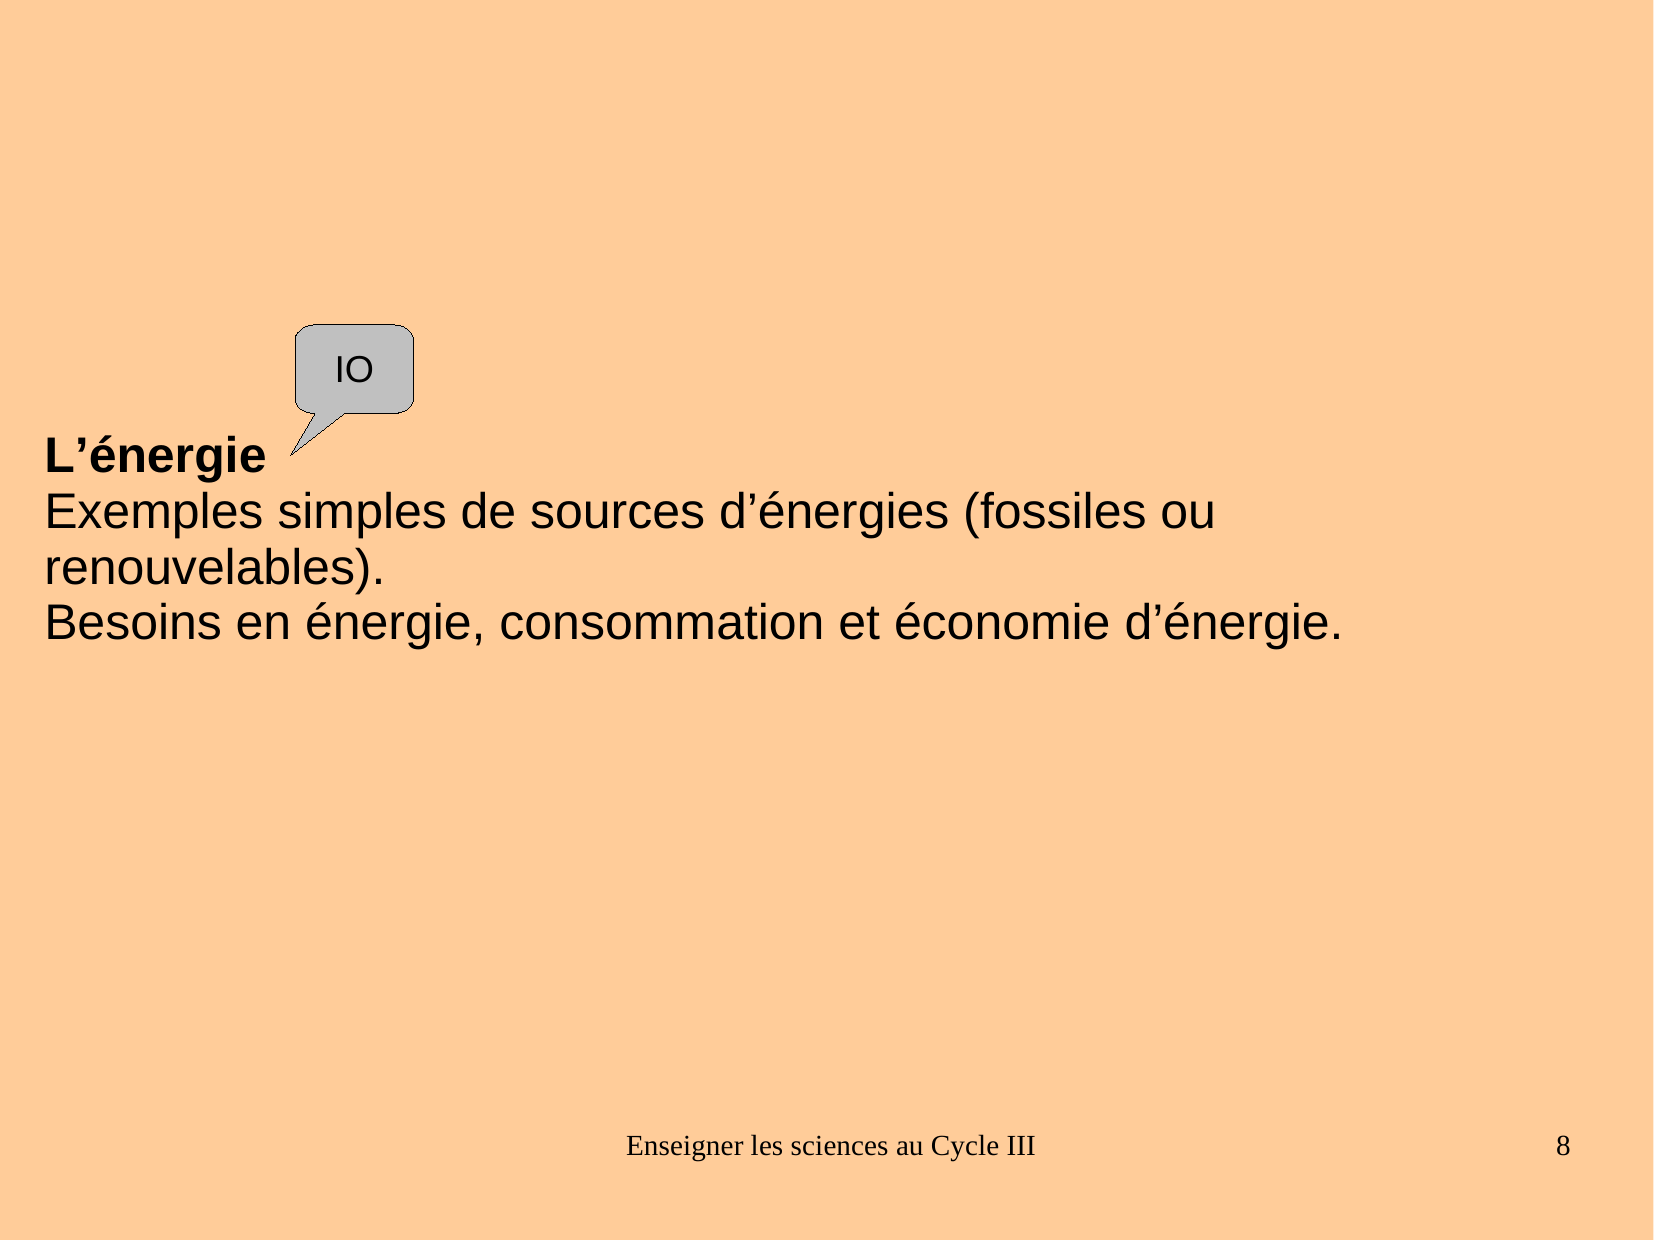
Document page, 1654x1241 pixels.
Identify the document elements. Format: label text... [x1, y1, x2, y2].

text_box IO [290, 324, 414, 456]
text_box L’énergie Exemples simples de sources d’énergies (fossiles ou renouvelables). Besoins en énergie, consommation et économie d’énergie. [29, 420, 1565, 661]
